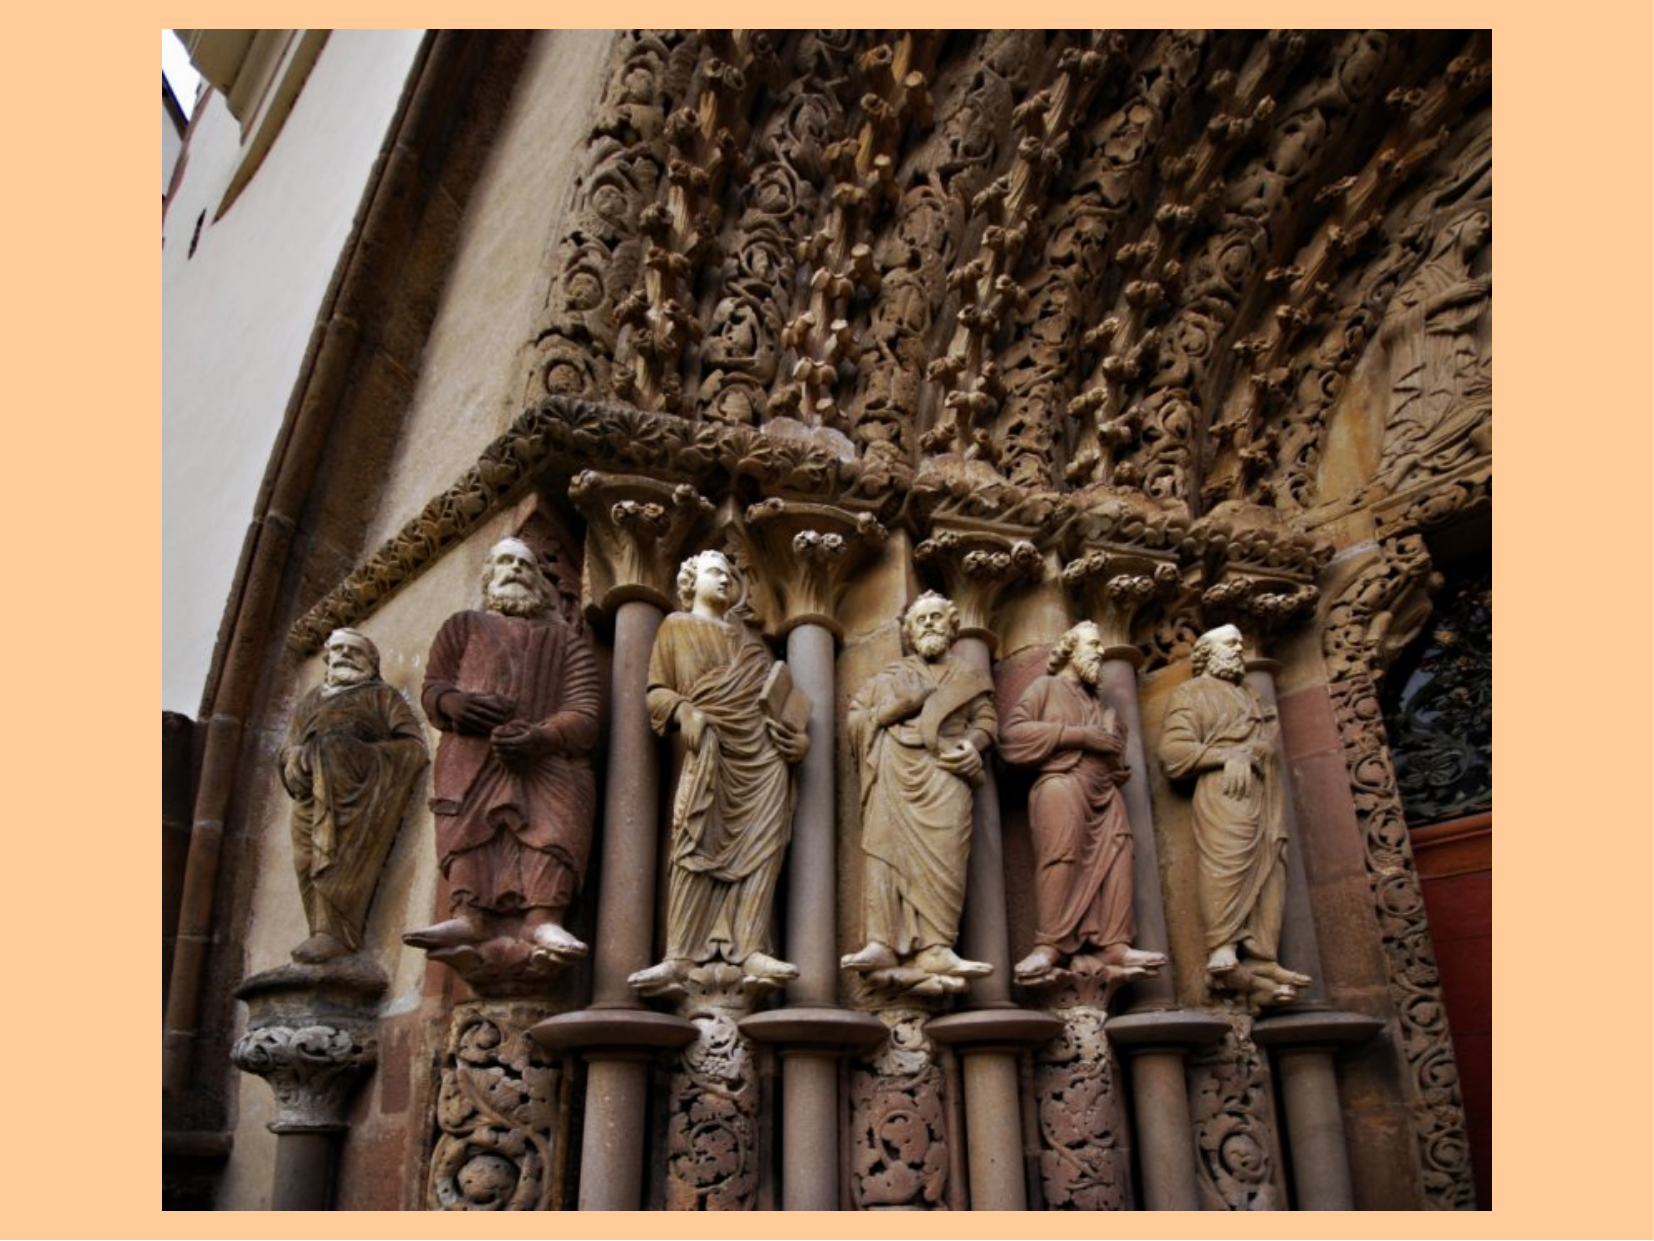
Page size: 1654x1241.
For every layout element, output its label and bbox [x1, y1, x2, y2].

picture [162, 29, 1492, 1211]
